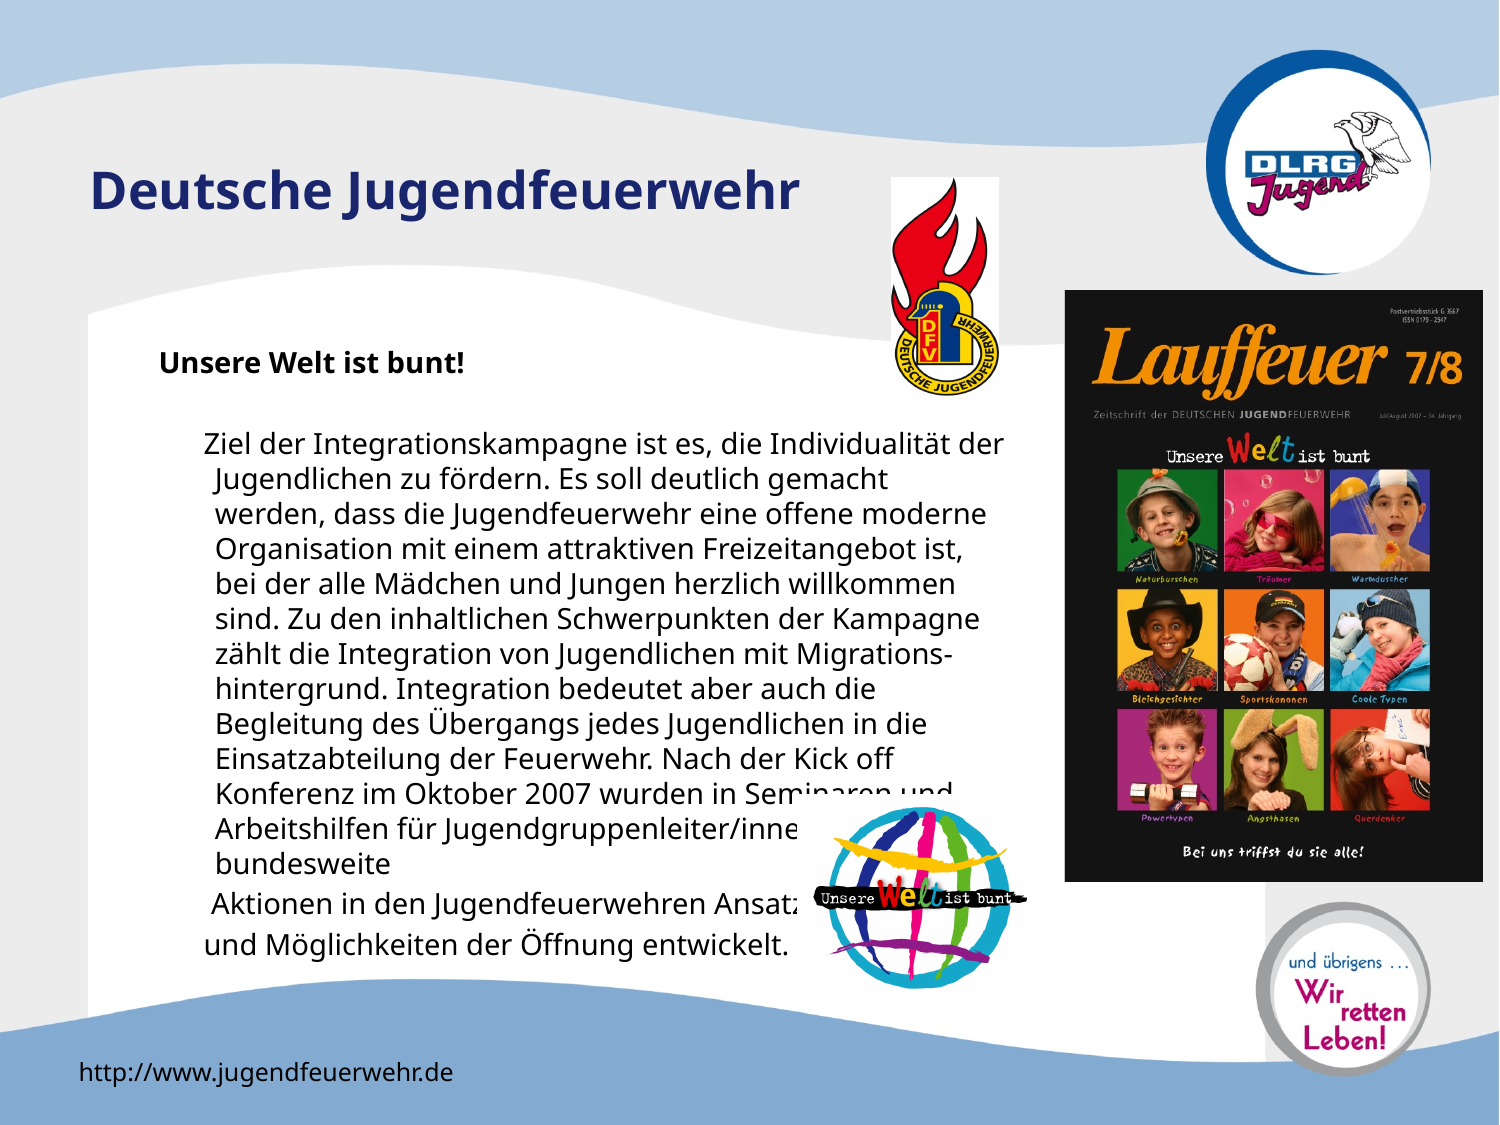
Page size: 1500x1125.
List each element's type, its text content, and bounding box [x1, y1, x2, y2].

picture [0, 0, 1500, 1125]
text_box http://www.jugendfeuerwehr.de [63, 1047, 470, 1096]
list Unsere Welt ist bunt! Ziel der Integrationskampagne ist es, die Individualität der Jugendlichen zu fördern. Es soll deutlich gemacht werden, dass die Jugendfeuerwehr eine offene moderne Organisation mit einem attraktiven Freizeitangebot ist, bei der alle Mädchen und Jungen herzlich willkommen sind. Zu den inhaltlichen Schwerpunkten der Kampagne zählt die Integration von Jugendlichen mit Migrations-hintergrund. Integration bedeutet aber auch die Begleitung des Übergangs jedes Jugendlichen in die Einsatzabteilung der Feuerwehr. Nach der Kick off Konferenz im Oktober 2007 wurden in Seminaren und Arbeitshilfen für Jugendgruppenleiter/innen sowie bundesweite Aktionen in den Jugendfeuerwehren Ansatzpunkte und Möglichkeiten der Öffnung entwickelt. [87, 337, 1022, 975]
title Deutsche Jugendfeuerwehr [75, 149, 1138, 263]
